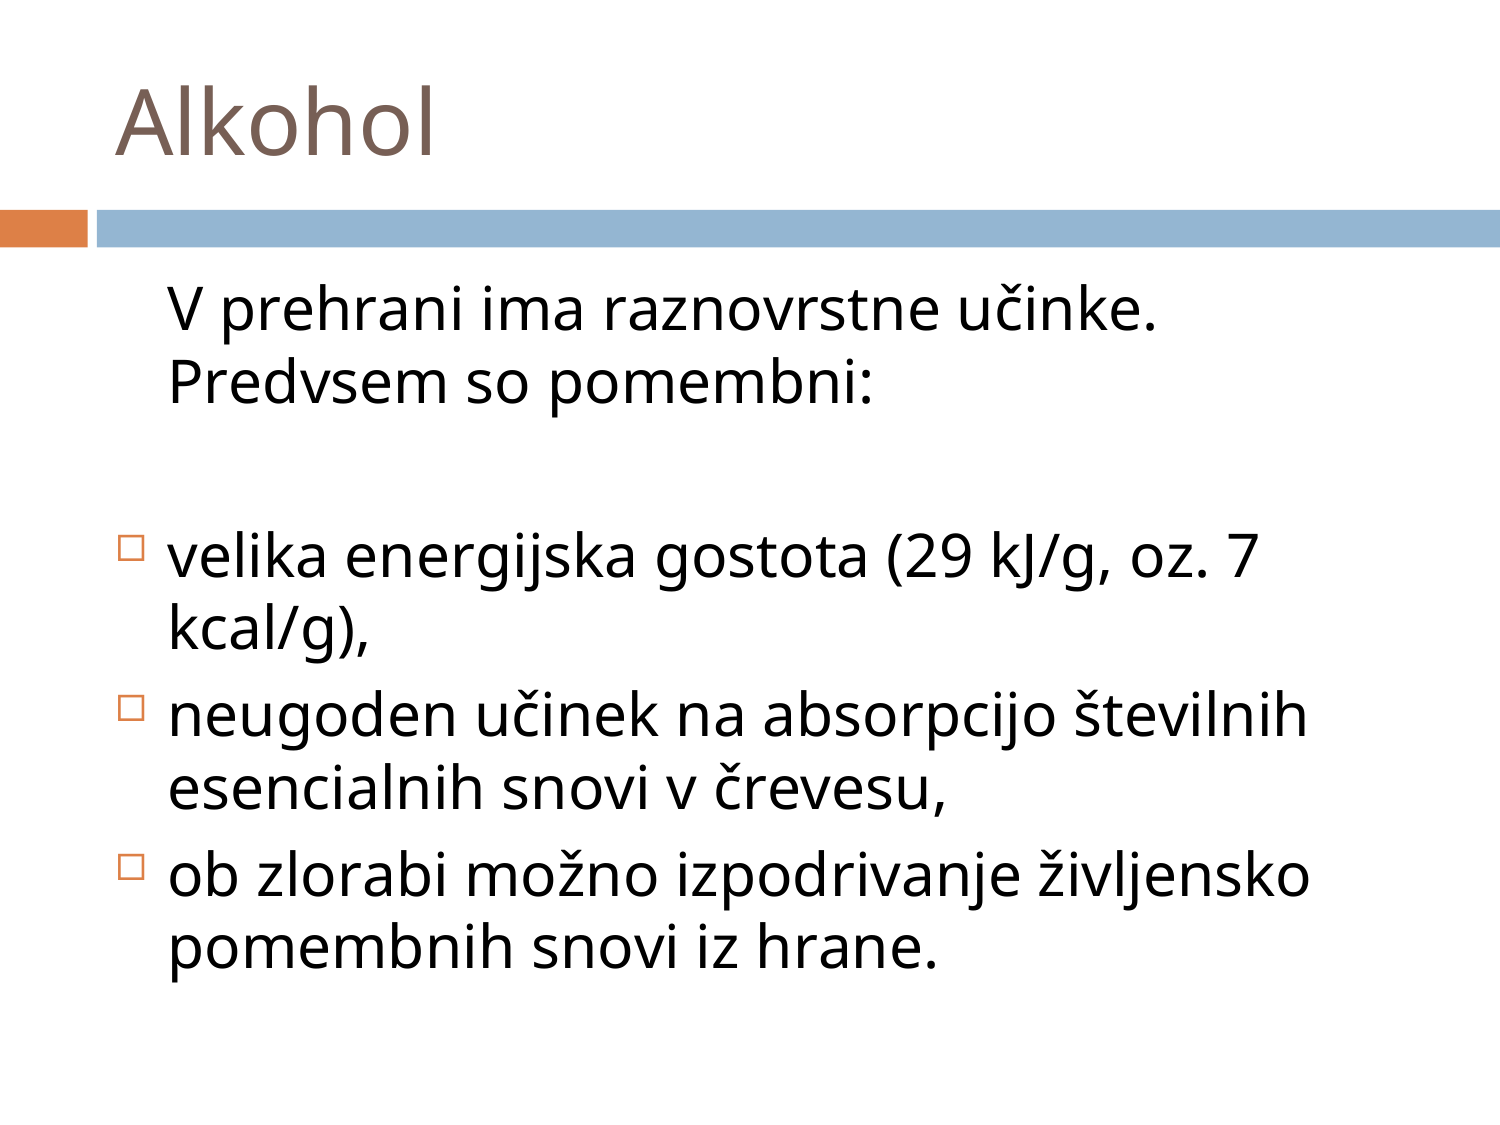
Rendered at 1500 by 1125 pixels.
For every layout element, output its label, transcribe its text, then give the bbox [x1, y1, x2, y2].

title Alkohol [100, 37, 1438, 201]
list V prehrani ima raznovrstne učinke. Predvsem so pomembni: velika energijska gostota (29 kJ/g, oz. 7 kcal/g), neugoden učinek na absorpcijo številnih esencialnih snovi v črevesu, ob zlorabi možno izpodrivanje življensko pomembnih snovi iz hrane. [100, 262, 1438, 1076]
